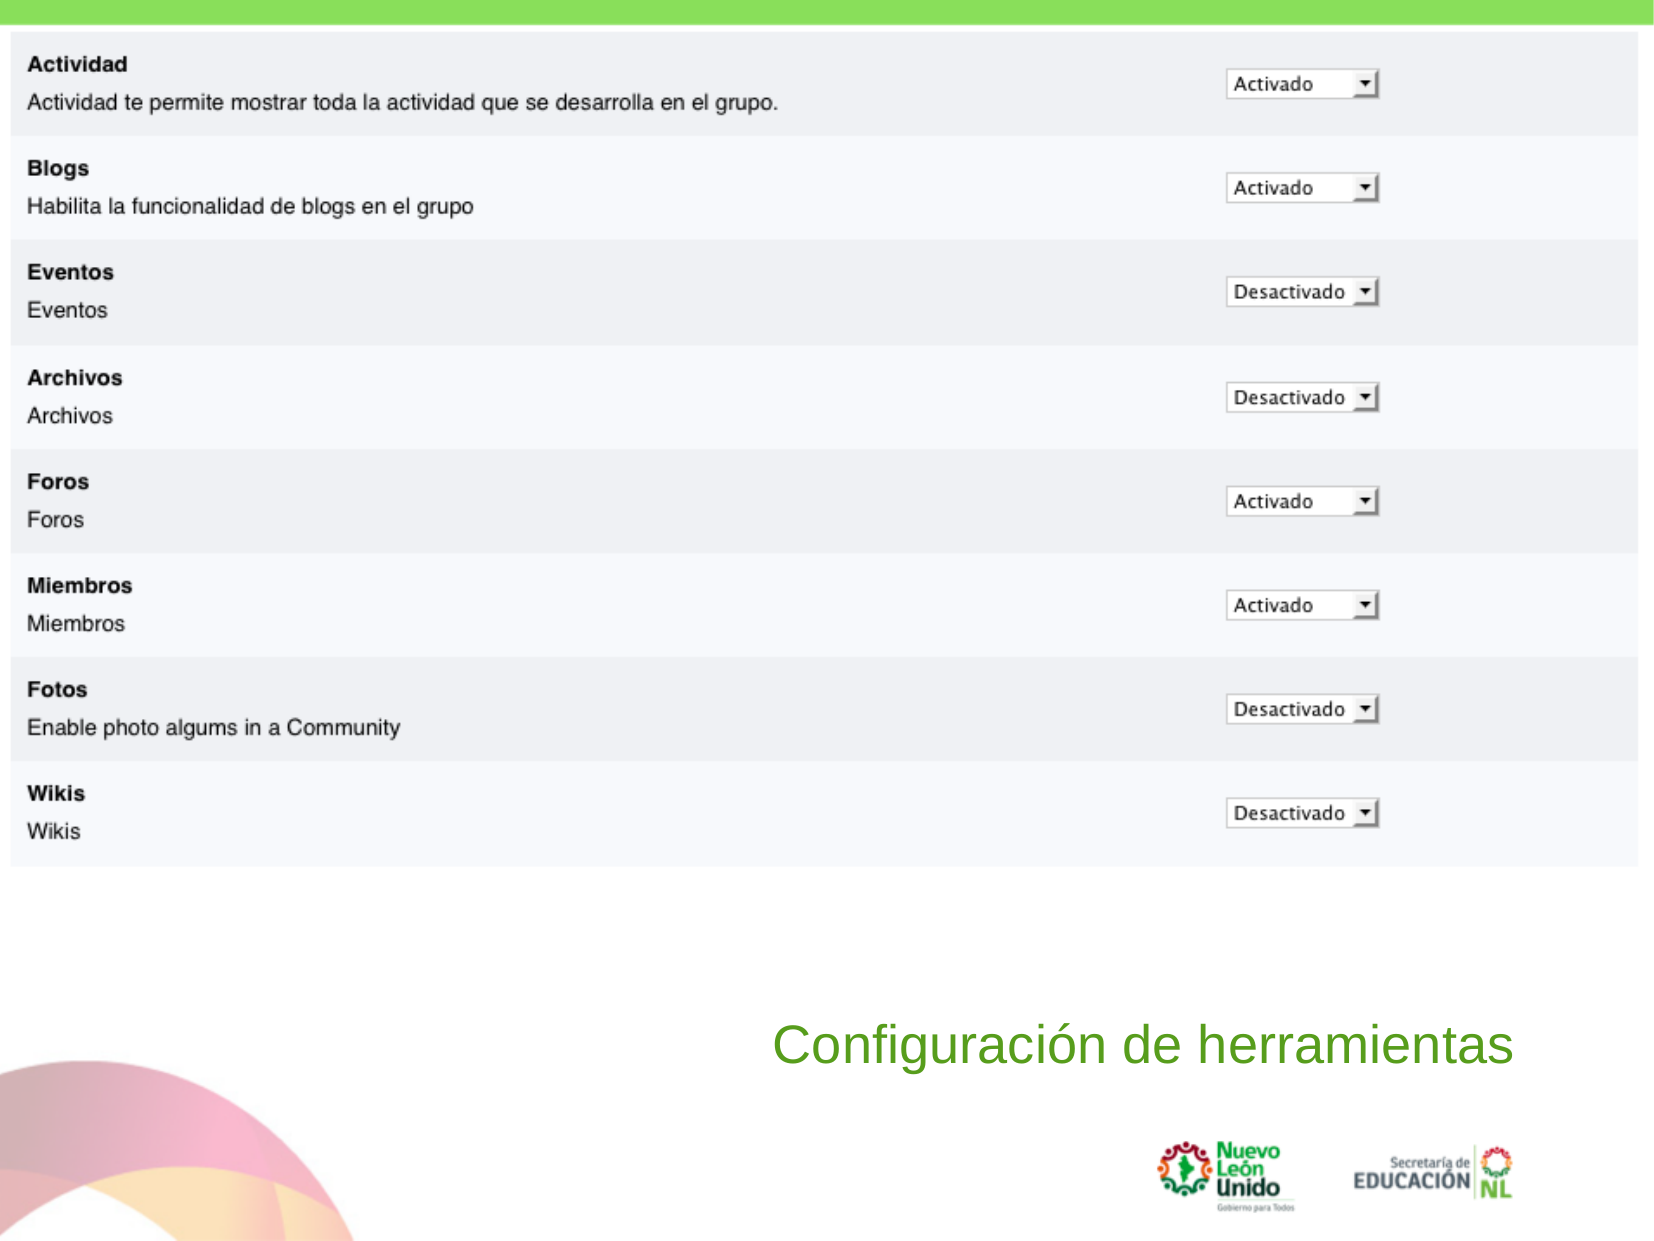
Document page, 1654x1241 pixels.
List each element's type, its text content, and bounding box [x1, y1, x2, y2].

picture [0, 0, 1654, 1241]
text_box Configuración de herramientas [757, 1006, 1533, 1088]
